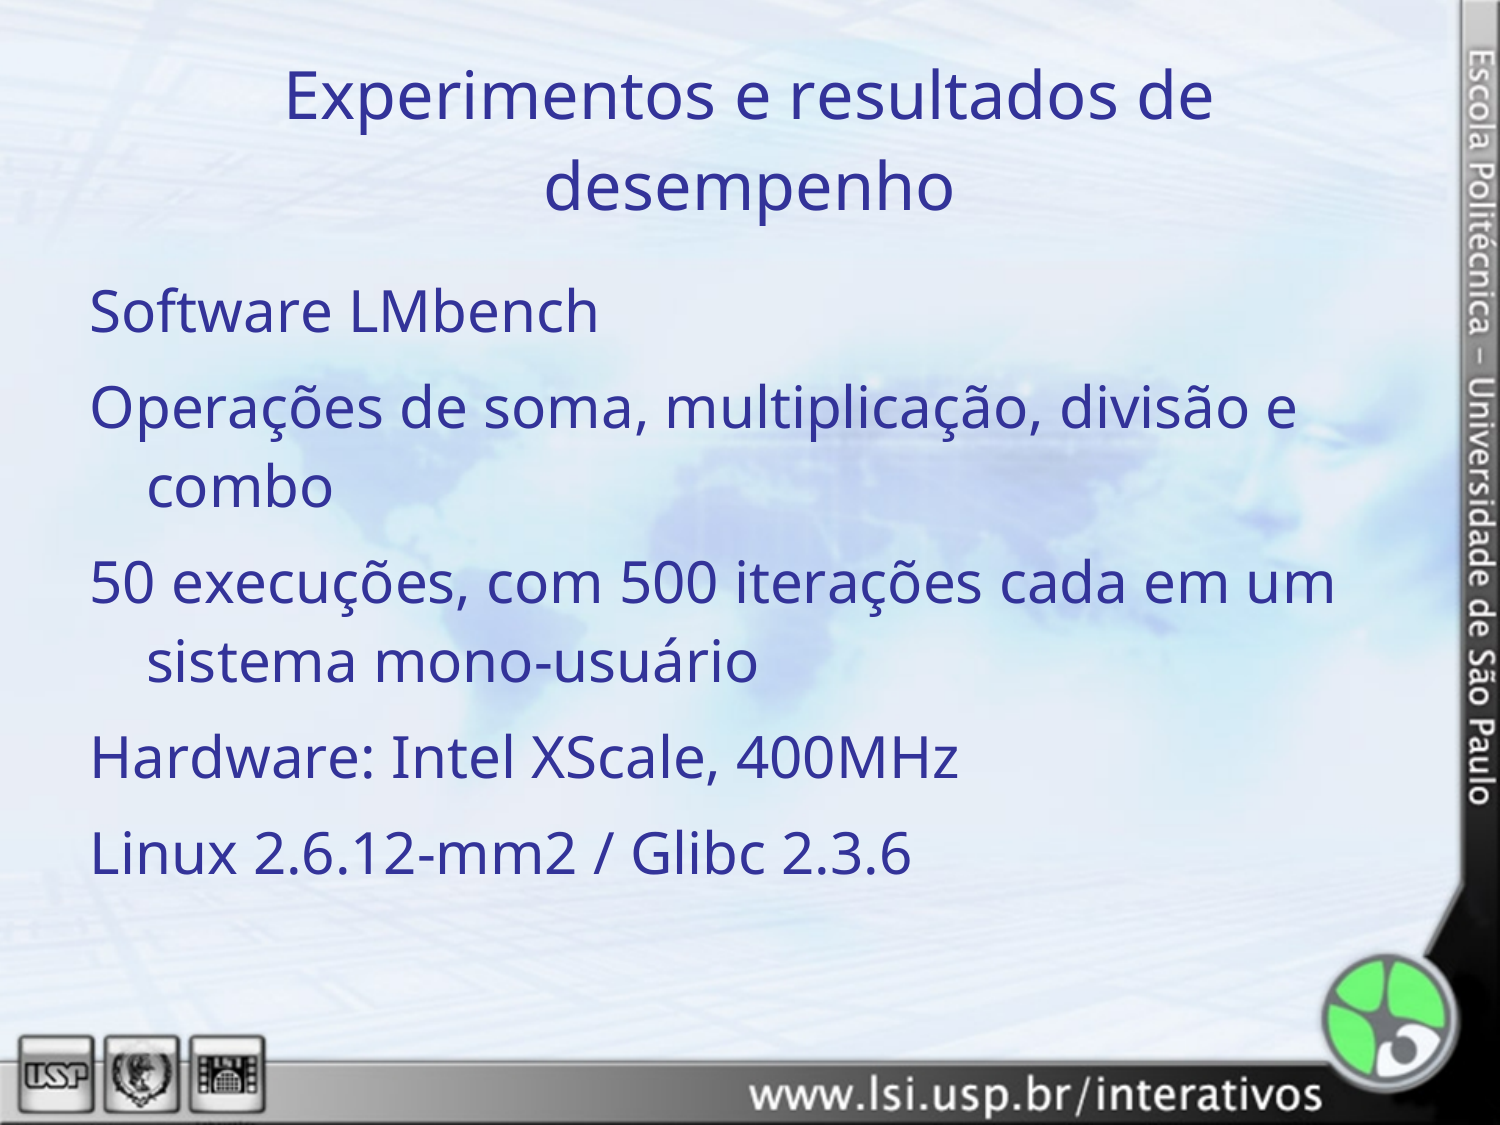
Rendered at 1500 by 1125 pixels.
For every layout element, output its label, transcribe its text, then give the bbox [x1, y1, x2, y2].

list Software LMbench Operações de soma, multiplicação, divisão e combo 50 execuções, com 500 iterações cada em um sistema mono-usuário Hardware: Intel XScale, 400MHz Linux 2.6.12-mm2 / Glibc 2.3.6 [75, 262, 1426, 1006]
picture [0, 0, 1500, 1125]
title Experimentos e resultados de desempenho [75, 45, 1426, 233]
